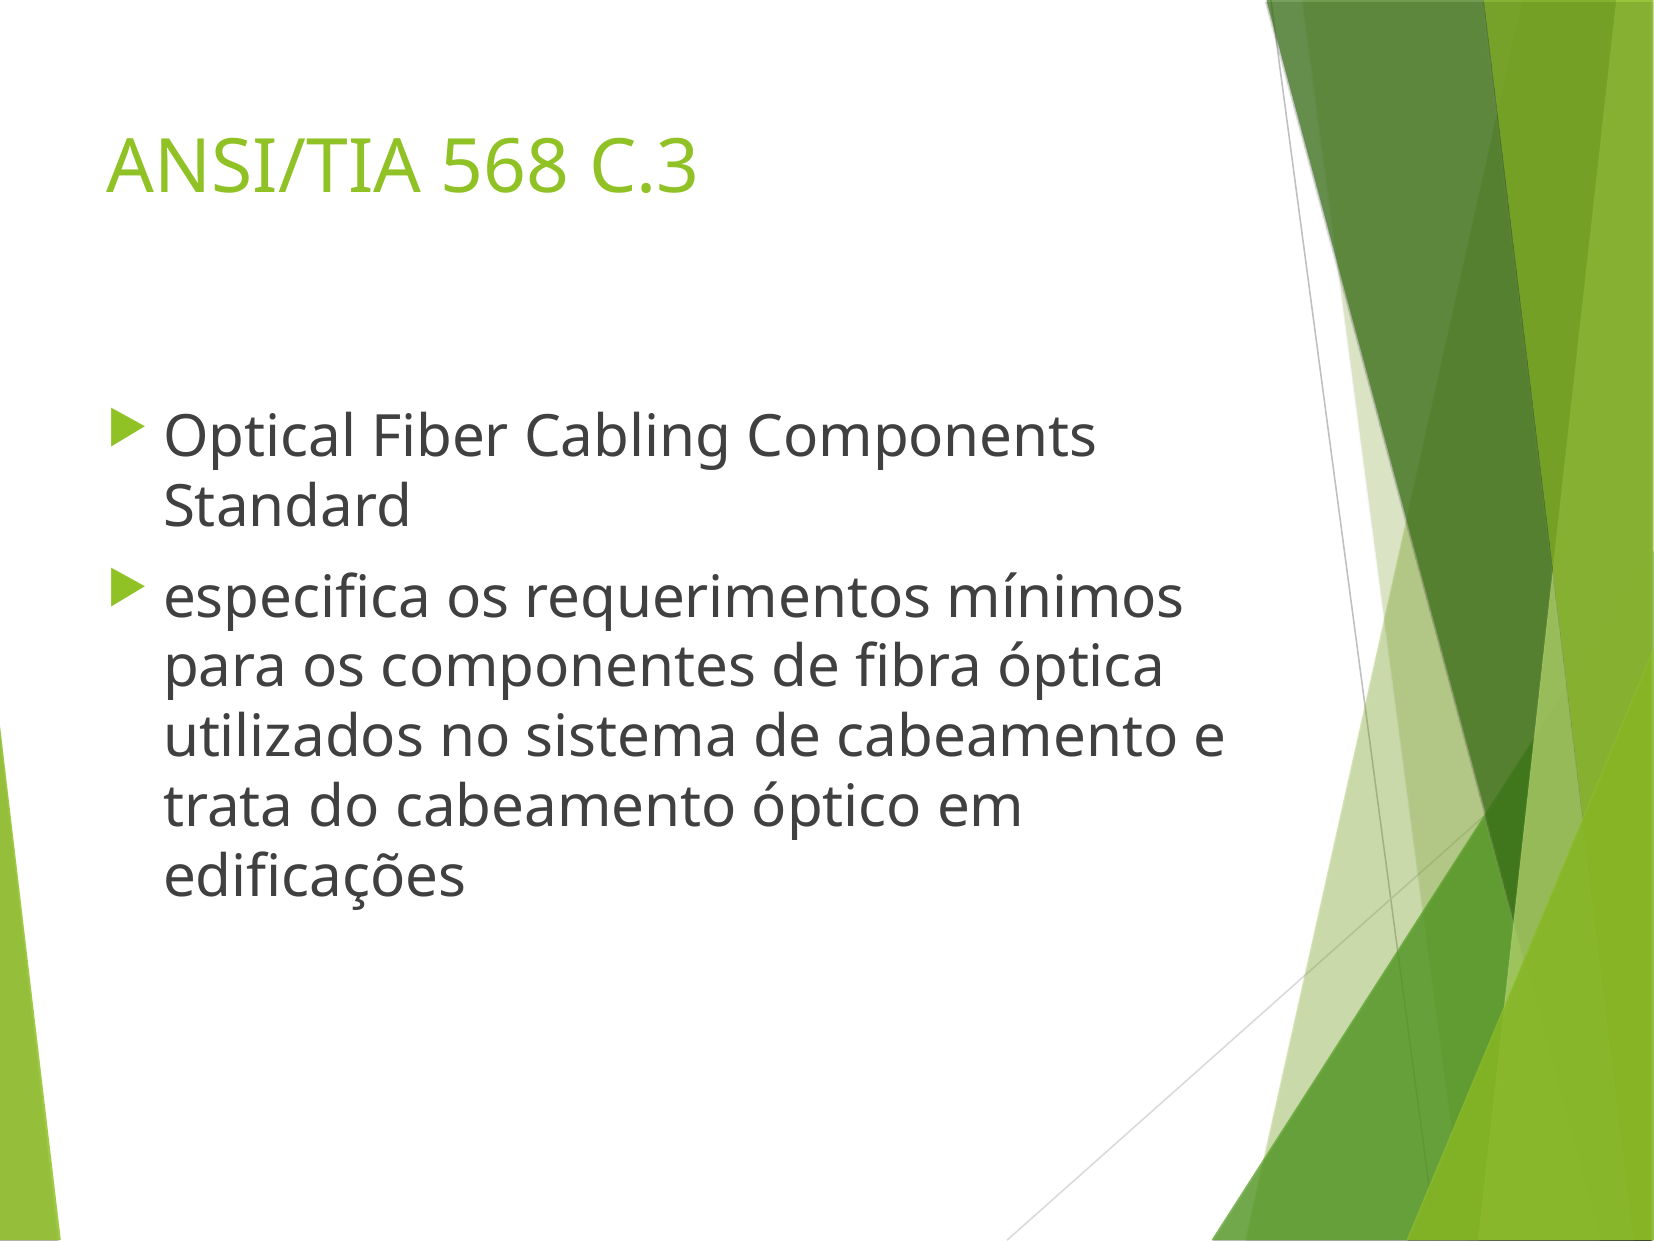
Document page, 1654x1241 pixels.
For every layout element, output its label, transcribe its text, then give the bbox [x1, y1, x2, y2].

title ANSI/TIA 568 C.3 [91, 110, 1258, 349]
list Optical Fiber Cabling Components Standard especifica os requerimentos mínimos para os componentes de fibra óptica utilizados no sistema de cabeamento e trata do cabeamento óptico em edificações [91, 390, 1258, 1093]
